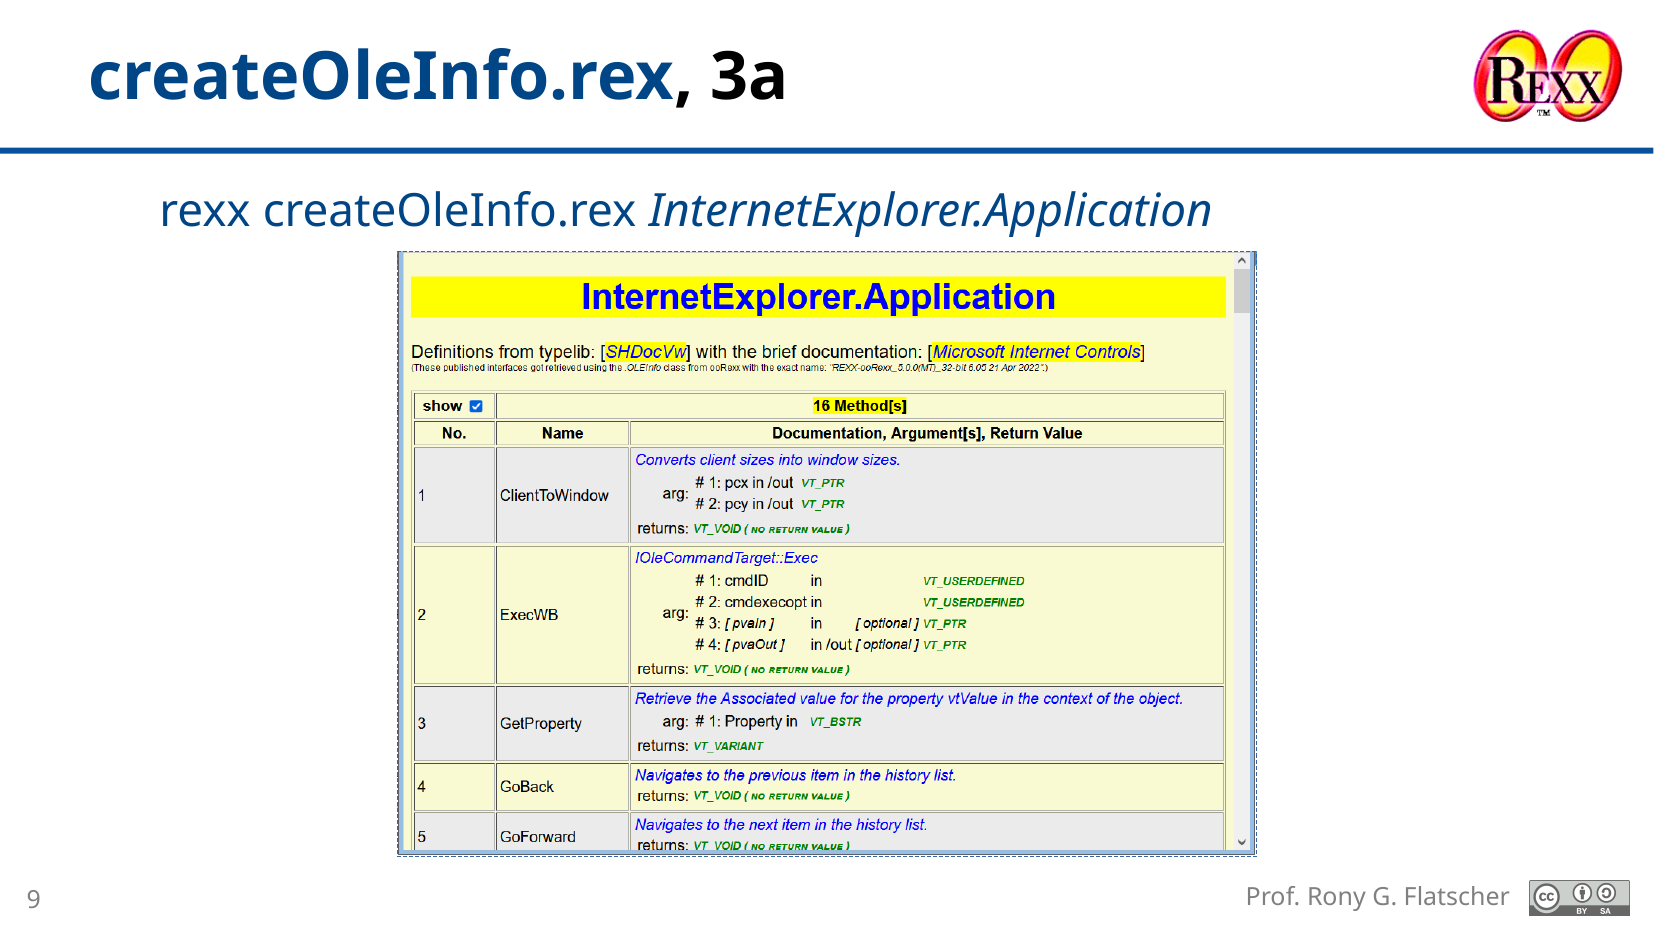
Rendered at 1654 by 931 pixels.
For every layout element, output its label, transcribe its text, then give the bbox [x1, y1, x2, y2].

picture [397, 251, 1257, 857]
title createOleInfo.rex, 3a [29, 0, 1654, 148]
list rexx createOleInfo.rex InternetExplorer.Application [88, 177, 1577, 857]
